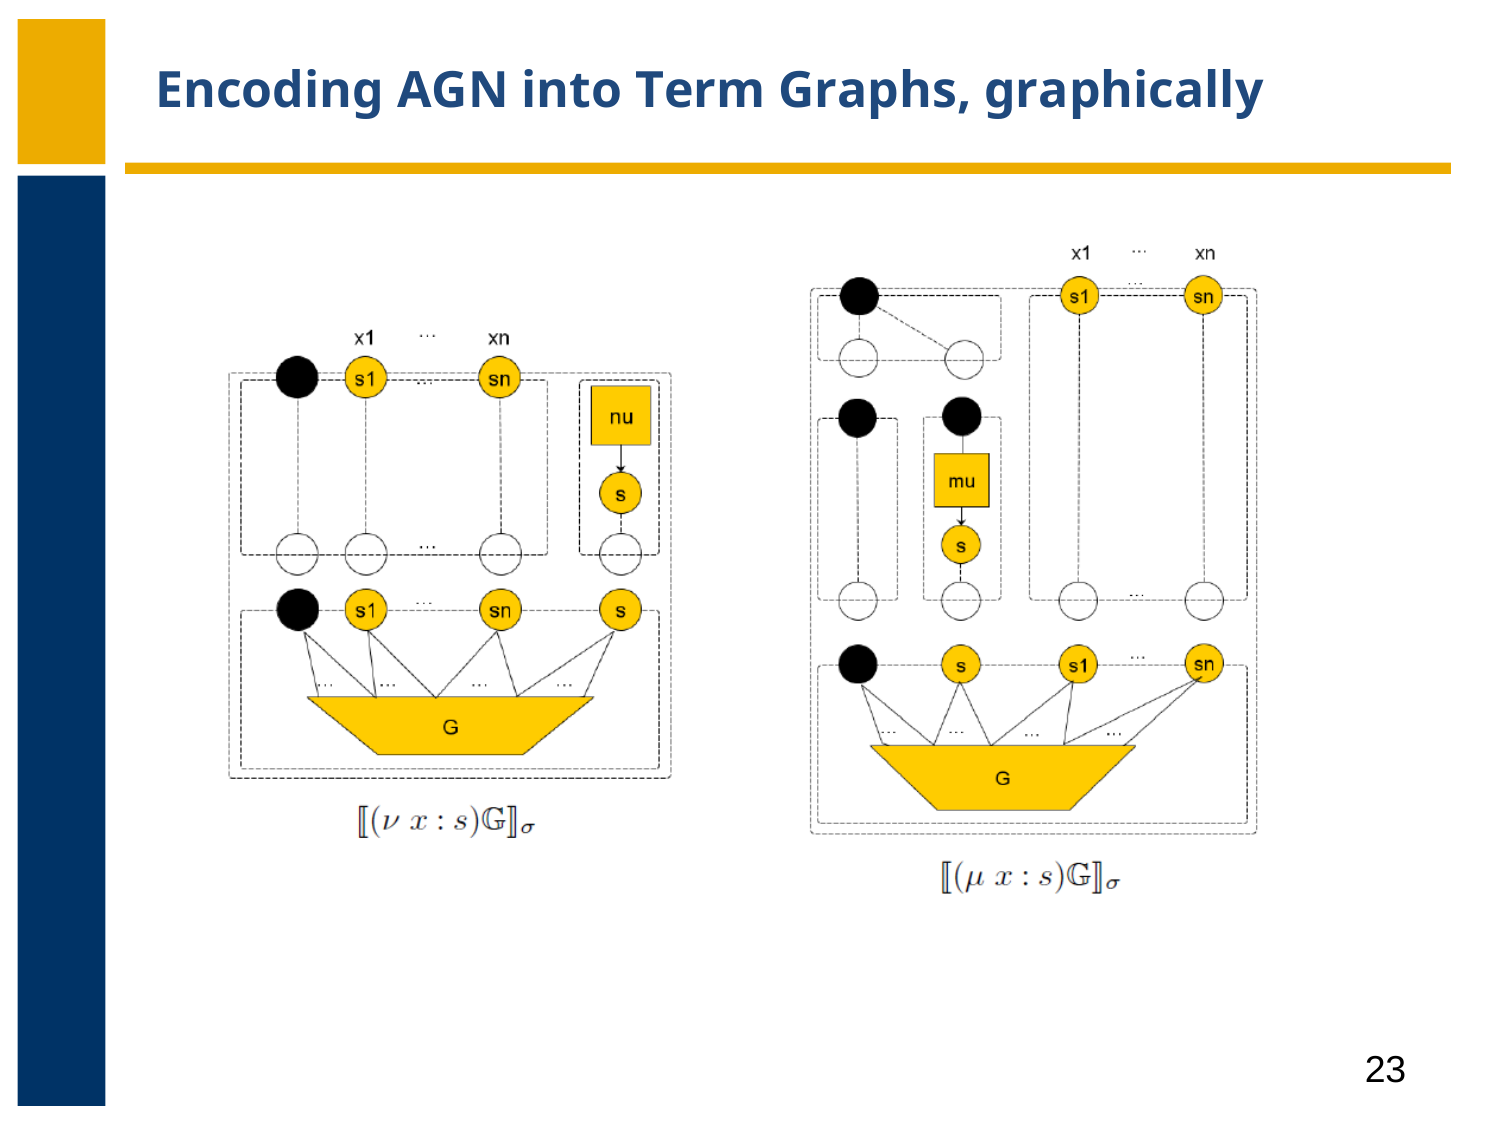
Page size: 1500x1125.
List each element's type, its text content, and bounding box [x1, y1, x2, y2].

picture [206, 324, 693, 851]
title Encoding AGN into Term Graphs, graphically [140, 16, 1447, 160]
picture [797, 236, 1274, 909]
